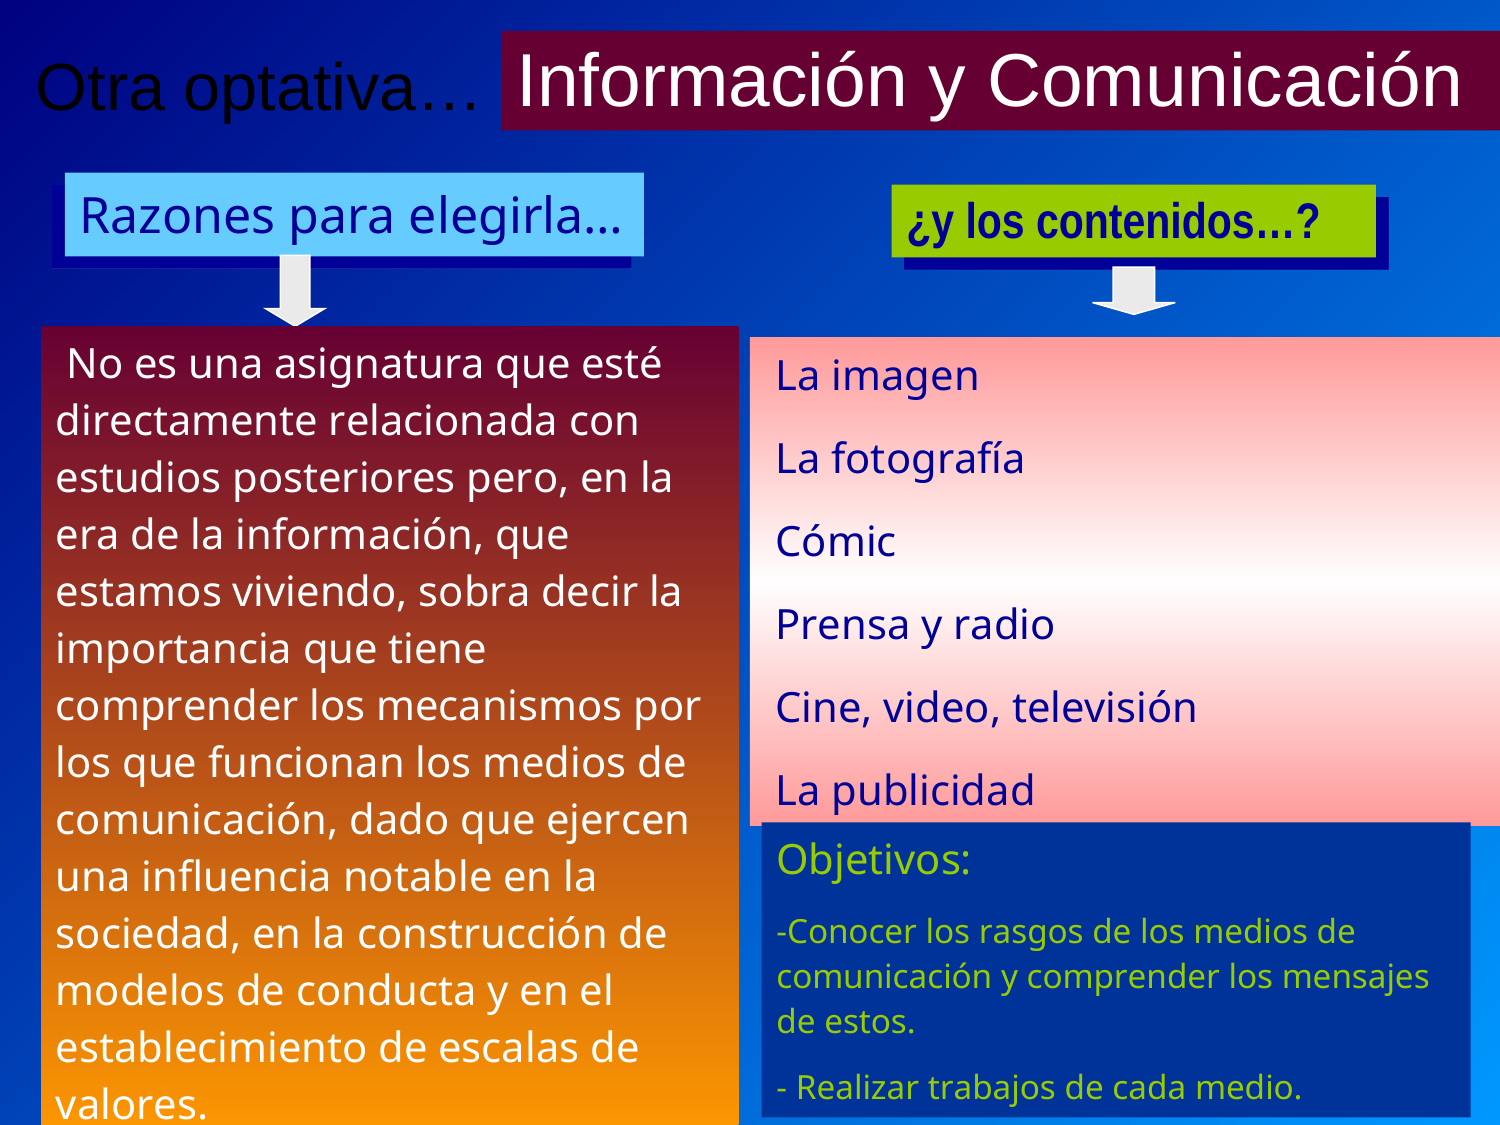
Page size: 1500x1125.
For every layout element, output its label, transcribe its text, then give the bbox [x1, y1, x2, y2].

text_box ¿y los contenidos…? [891, 184, 1376, 258]
text_box Información y Comunicación [501, 30, 1500, 131]
text_box [1092, 267, 1176, 315]
text_box Objetivos: -Conocer los rasgos de los medios de comunicación y comprender los mensajes de estos. - Realizar trabajos de cada medio. [761, 822, 1471, 1118]
text_box No es una asignatura que esté directamente relacionada con estudios posteriores pero, en la era de la información, que estamos viviendo, sobra decir la importancia que tiene comprender los mecanismos por los que funcionan los medios de comunicación, dado que ejercen una influencia notable en la sociedad, en la construcción de modelos de conducta y en el establecimiento de escalas de valores. [41, 326, 739, 1125]
text_box [265, 255, 325, 326]
text_box La imagen La fotografía Cómic Prensa y radio Cine, video, televisión La publicidad [749, 337, 1500, 826]
text_box Razones para elegirla… [64, 172, 644, 257]
title Otra optativa… [0, 13, 520, 163]
